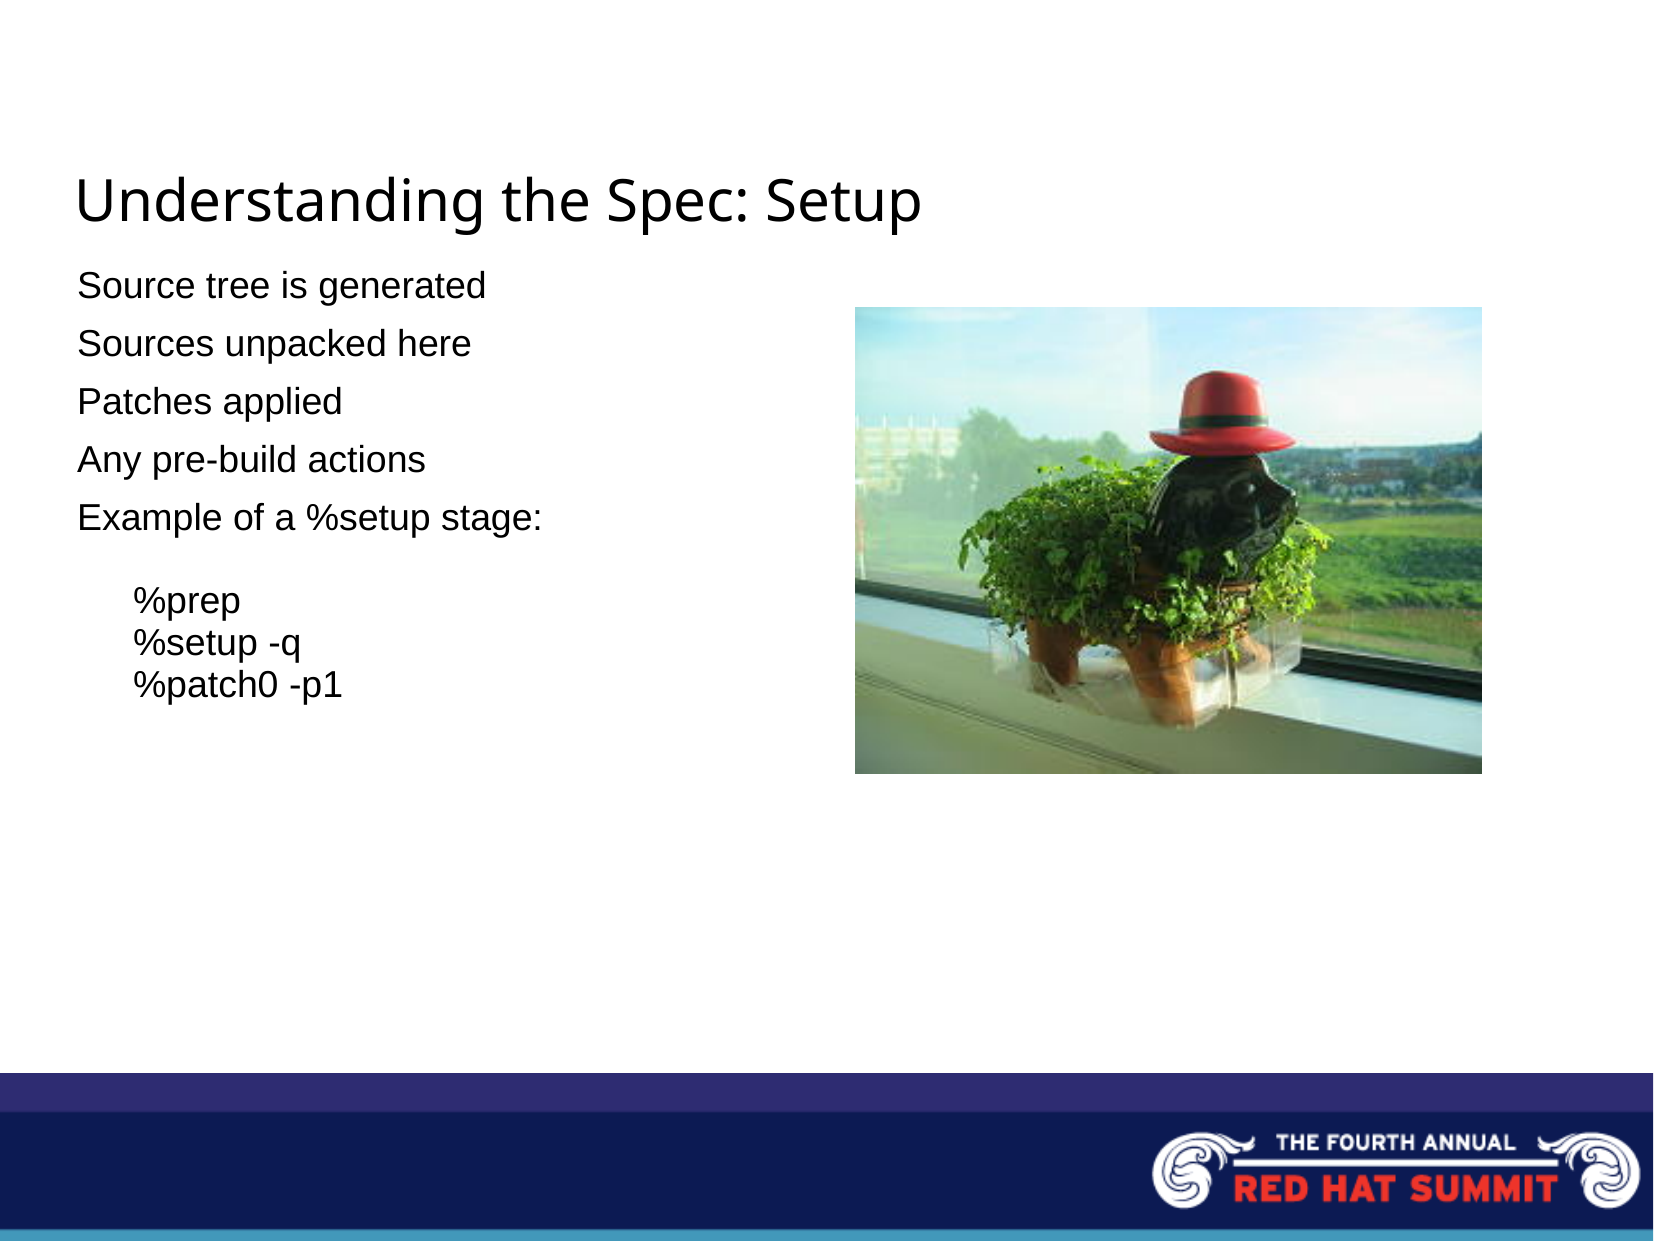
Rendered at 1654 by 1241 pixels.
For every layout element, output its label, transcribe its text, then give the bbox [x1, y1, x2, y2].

picture [0, 1073, 1654, 1241]
list Source tree is generated Sources unpacked here Patches applied Any pre-build actions Example of a %setup stage: %prep %setup -q %patch0 -p1 [77, 264, 772, 1174]
title Understanding the Spec: Setup [74, 140, 1506, 259]
picture [855, 307, 1482, 774]
